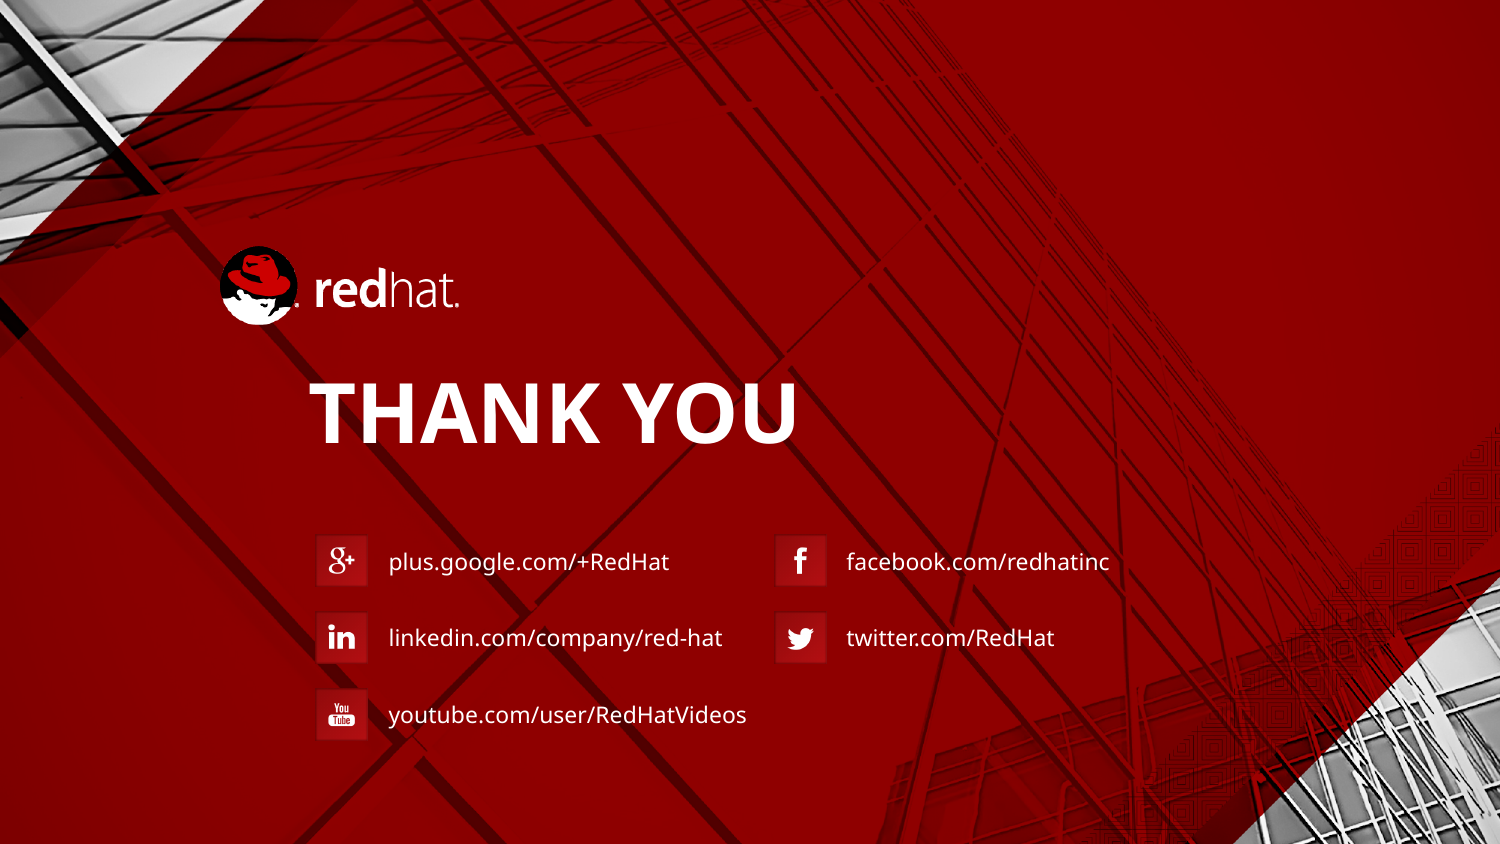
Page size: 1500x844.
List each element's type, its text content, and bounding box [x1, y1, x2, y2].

subtitle facebook.com/redhatinc [831, 535, 1222, 587]
subtitle linkedin.com/company/red-hat [373, 612, 764, 664]
subtitle plus.google.com/+RedHat [373, 535, 764, 587]
subtitle twitter.com/RedHat [831, 612, 1222, 664]
subtitle youtube.com/user/RedHatVideos [373, 688, 764, 740]
title THANK YOU [293, 310, 1268, 511]
picture [0, 0, 1500, 844]
